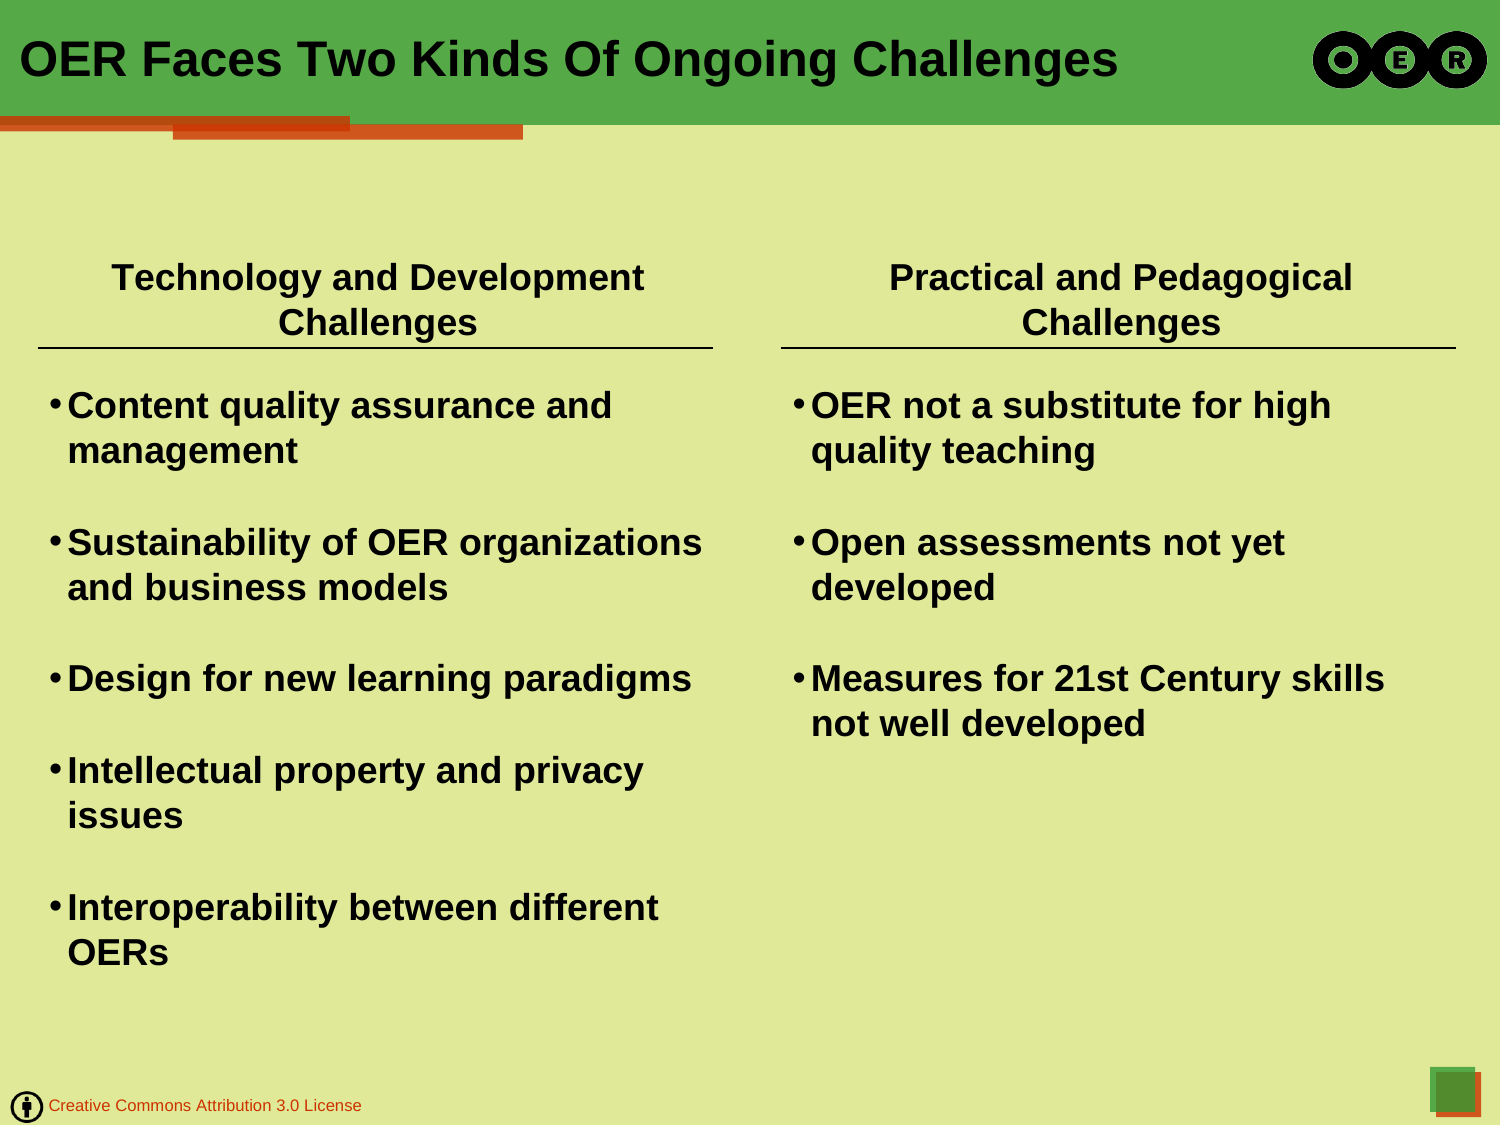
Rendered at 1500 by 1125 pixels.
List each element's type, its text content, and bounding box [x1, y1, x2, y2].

picture [1306, 31, 1494, 94]
text_box Practical and Pedagogical Challenges [777, 244, 1466, 351]
text_box Content quality assurance and management Sustainability of OER organizations and business models Design for new learning paradigms Intellectual property and privacy issues Interoperability between different OERs [34, 373, 722, 981]
text_box Technology and Development Challenges [34, 244, 722, 351]
text_box OER Faces Two Kinds Of Ongoing Challenges [4, 25, 1293, 95]
text_box OER not a substitute for high quality teaching Open assessments not yet developed Measures for 21st Century skills not well developed [777, 373, 1466, 753]
picture [7, 1088, 46, 1125]
